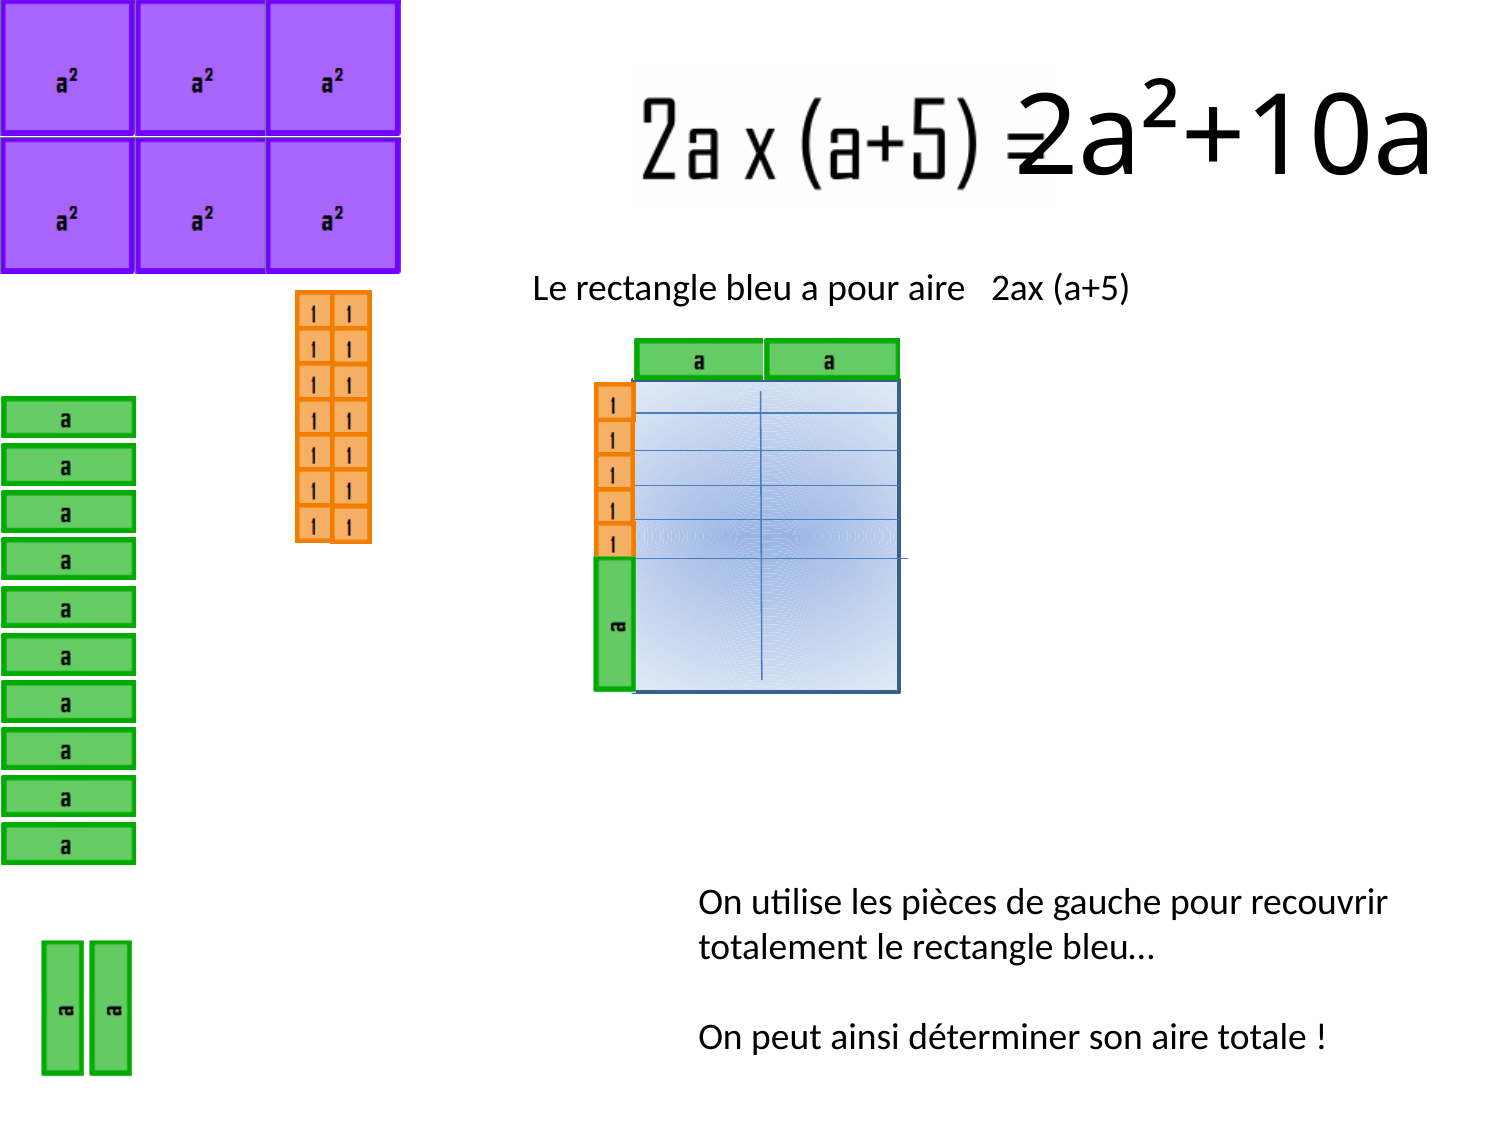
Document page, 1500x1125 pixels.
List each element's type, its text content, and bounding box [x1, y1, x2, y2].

text_box [635, 486, 760, 519]
picture [0, 443, 136, 486]
picture [41, 940, 84, 1077]
picture [0, 822, 136, 865]
picture [0, 633, 136, 676]
text_box [636, 559, 900, 693]
text_box [762, 486, 900, 519]
picture [0, 680, 136, 723]
picture [0, 396, 136, 439]
text_box [635, 414, 760, 450]
text_box [762, 451, 900, 485]
picture [0, 537, 136, 580]
picture [593, 382, 636, 693]
text_box [635, 520, 760, 558]
picture [633, 338, 900, 380]
picture [0, 490, 136, 533]
picture [0, 0, 401, 136]
text_box On utilise les pièces de gauche pour recouvrir totalement le rectangle bleu… On peut ainsi déterminer son aire totale ! [683, 869, 1413, 1065]
picture [89, 940, 132, 1077]
text_box [635, 451, 760, 485]
picture [295, 290, 372, 544]
picture [0, 727, 136, 770]
picture [0, 586, 136, 628]
picture [620, 66, 1053, 211]
picture [0, 775, 136, 817]
text_box [762, 520, 900, 558]
text_box 2a²+10a [999, 54, 1453, 205]
text_box Le rectangle bleu a pour aire 2ax (a+5) [517, 255, 1147, 316]
text_box [633, 380, 900, 450]
picture [0, 137, 401, 274]
